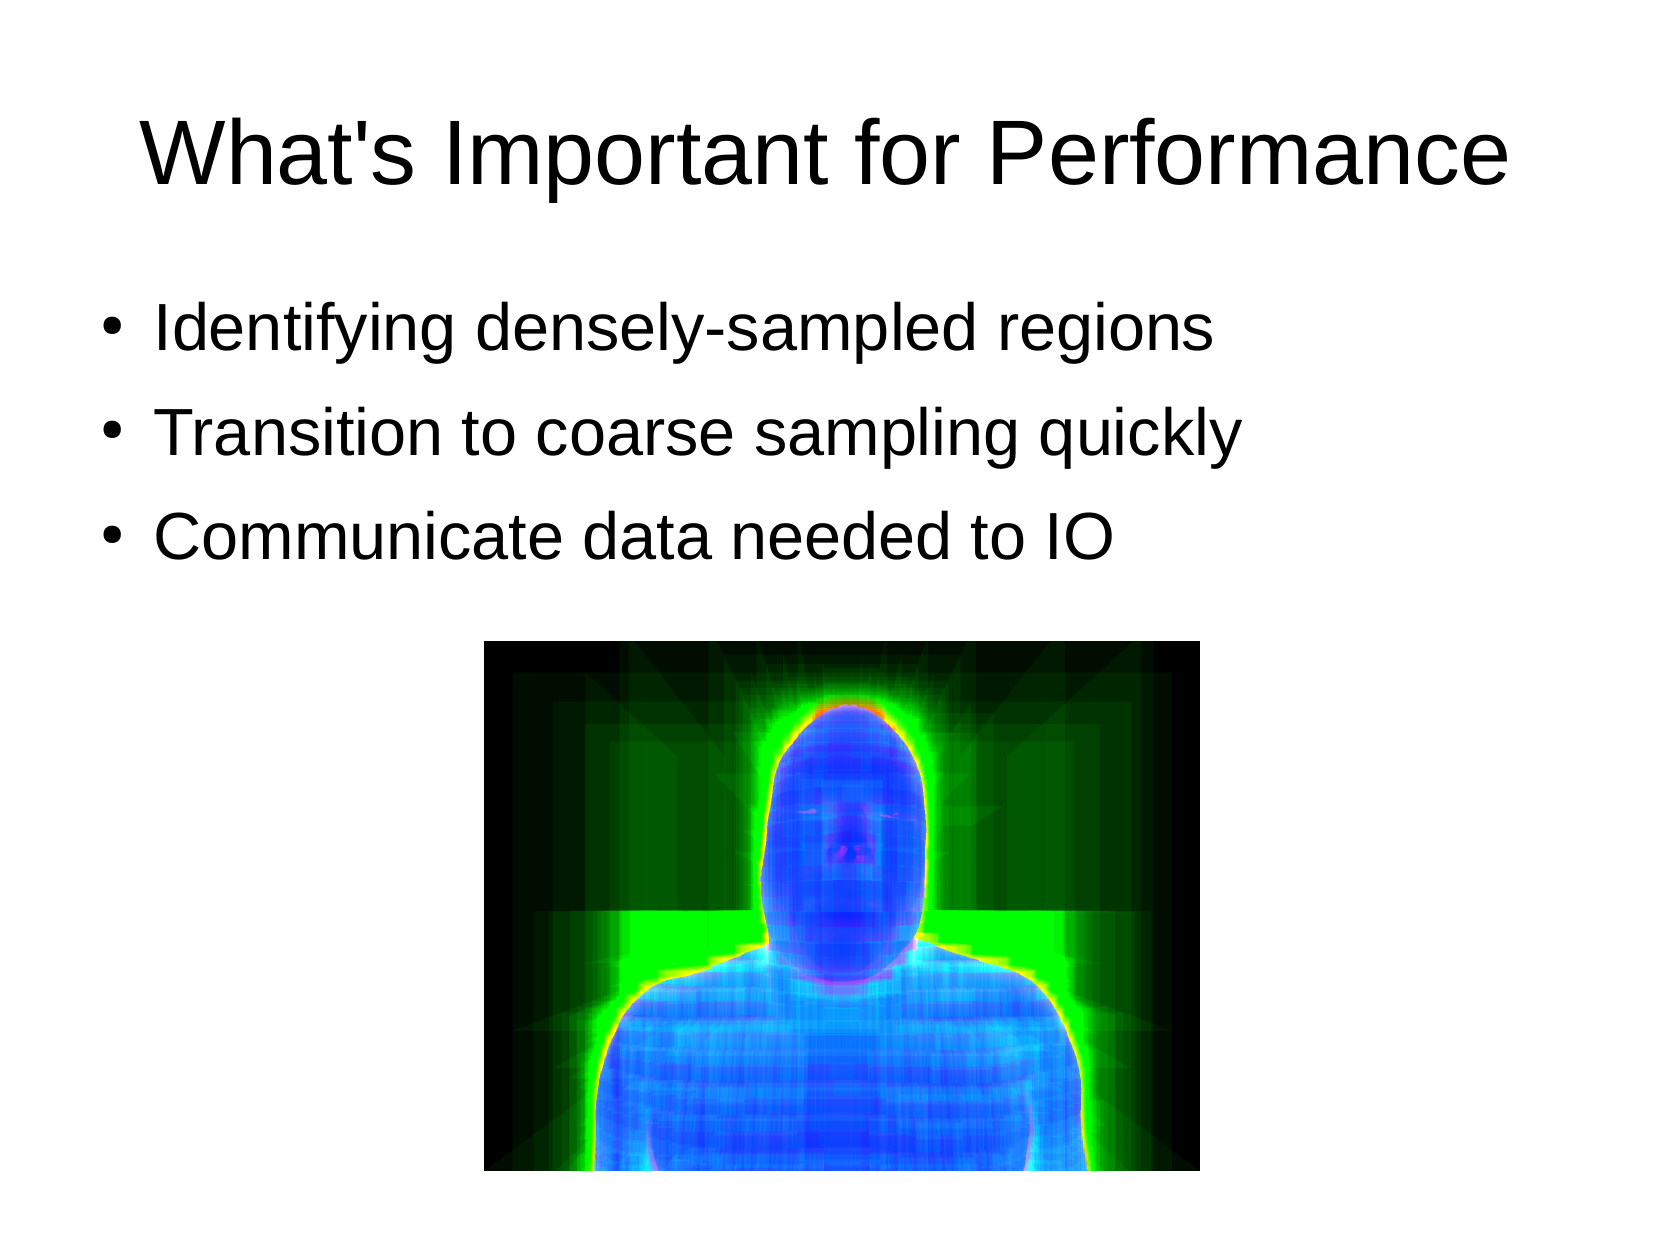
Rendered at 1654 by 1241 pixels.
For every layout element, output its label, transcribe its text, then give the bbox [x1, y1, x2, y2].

list Identifying densely-sampled regions Transition to coarse sampling quickly Communicate data needed to IO [82, 290, 1571, 1010]
title What's Important for Performance [82, 49, 1571, 257]
picture [484, 641, 1200, 1171]
